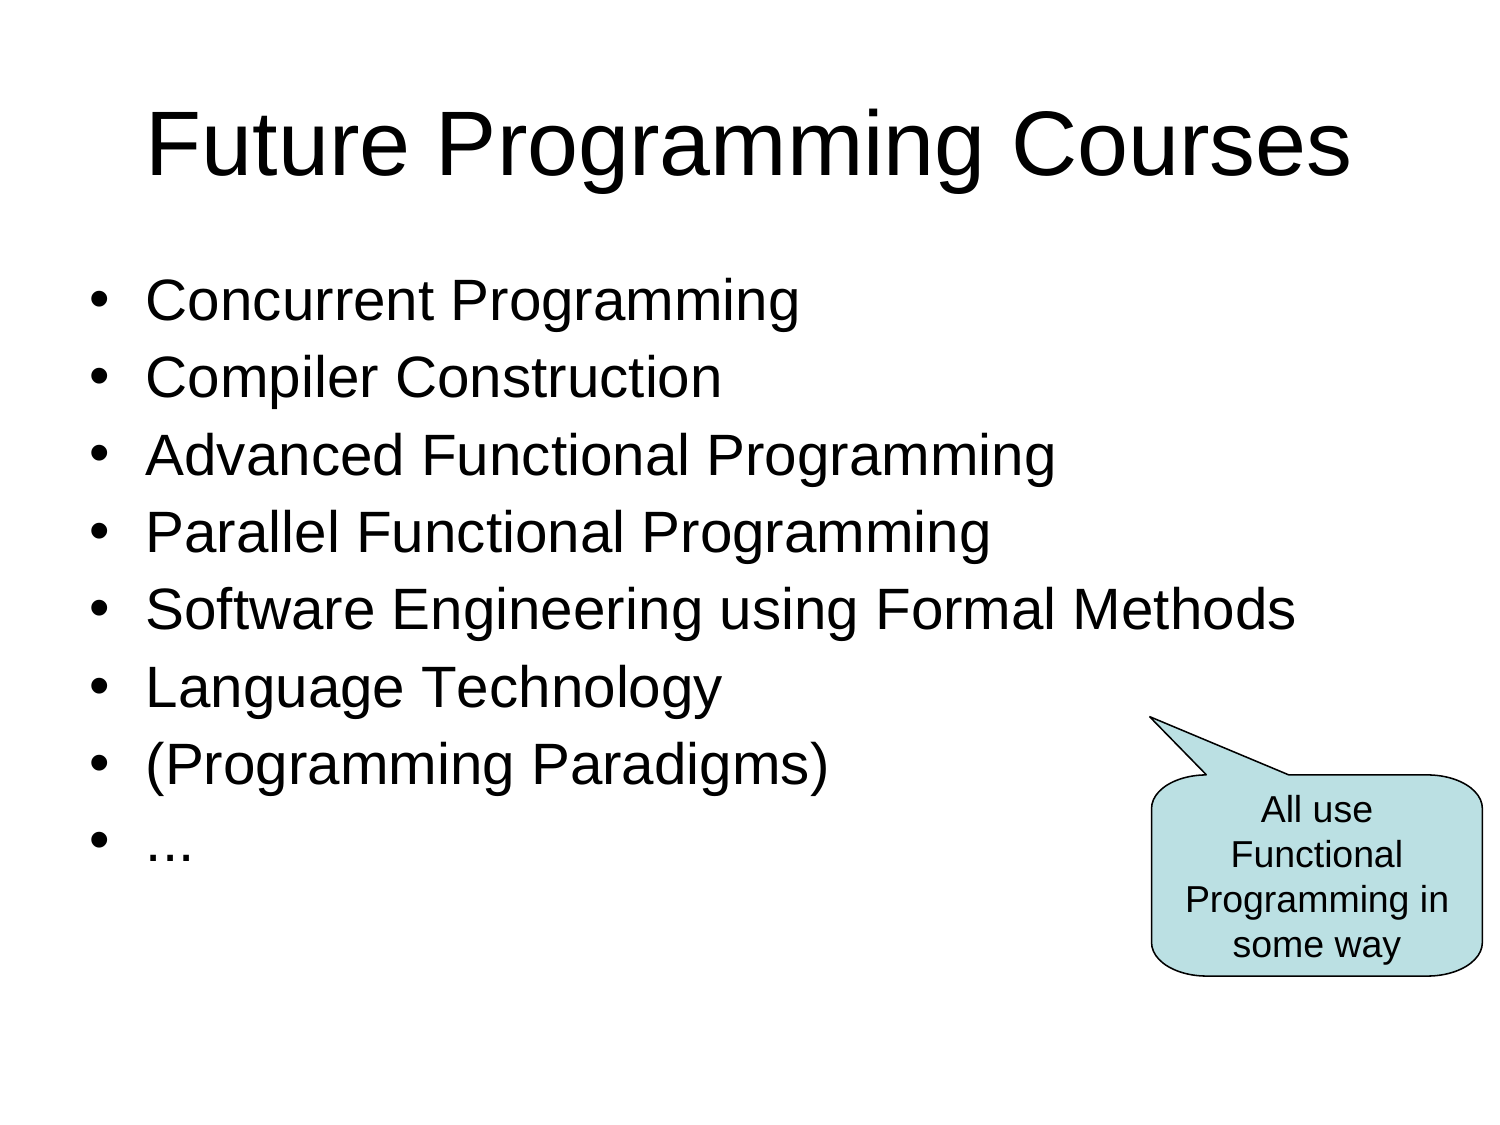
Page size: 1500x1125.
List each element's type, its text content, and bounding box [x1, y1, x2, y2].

list Concurrent Programming Compiler Construction Advanced Functional Programming Parallel Functional Programming Software Engineering using Formal Methods Language Technology (Programming Paradigms) ... [75, 262, 1426, 1005]
title Future Programming Courses [75, 45, 1426, 233]
text_box All use Functional Programming in some way [1149, 716, 1483, 977]
